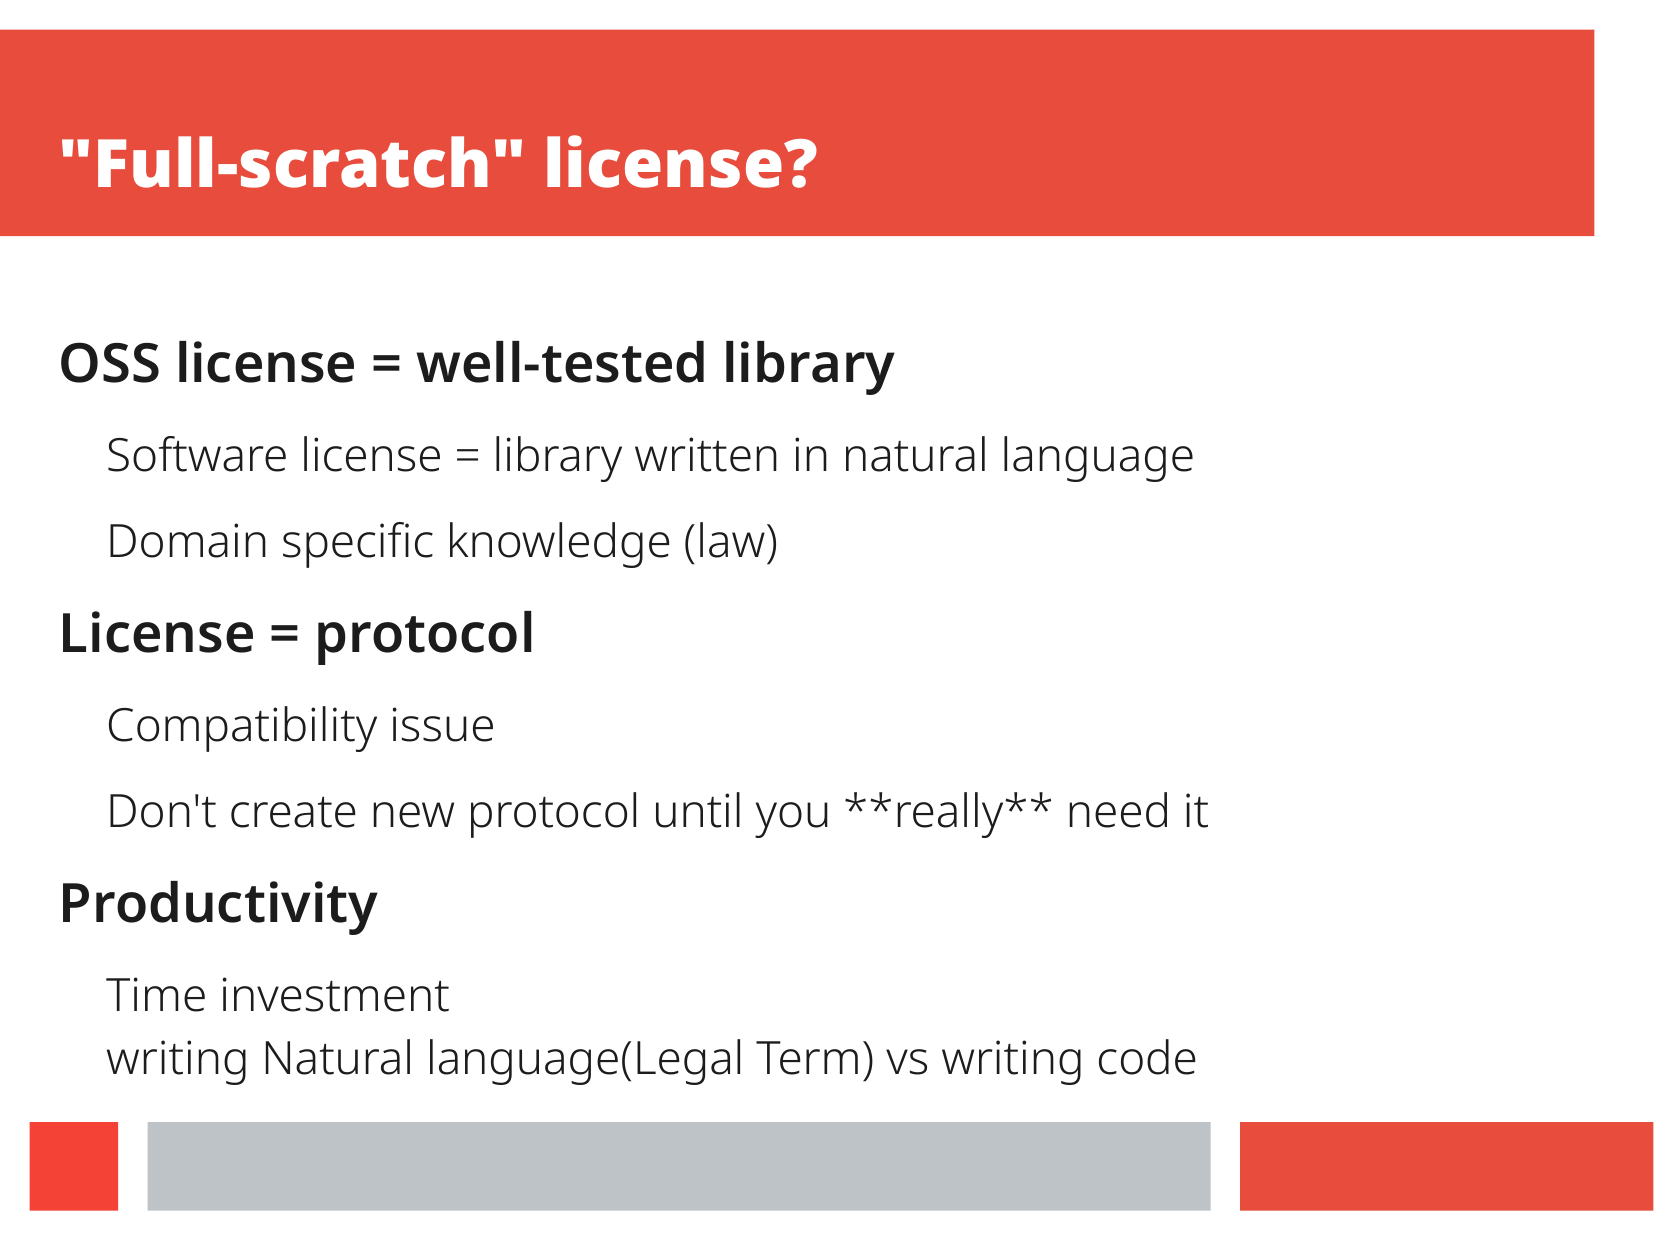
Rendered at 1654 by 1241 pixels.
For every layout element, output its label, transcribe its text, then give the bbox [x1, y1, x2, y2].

list OSS license = well-tested library Software license = library written in natural language Domain specific knowledge (law) License = protocol Compatibility issue Don't create new protocol until you **really** need it Productivity Time investment writing Natural language(Legal Term) vs writing code [59, 324, 1565, 1093]
title "Full-scratch" license? [59, 59, 1595, 207]
